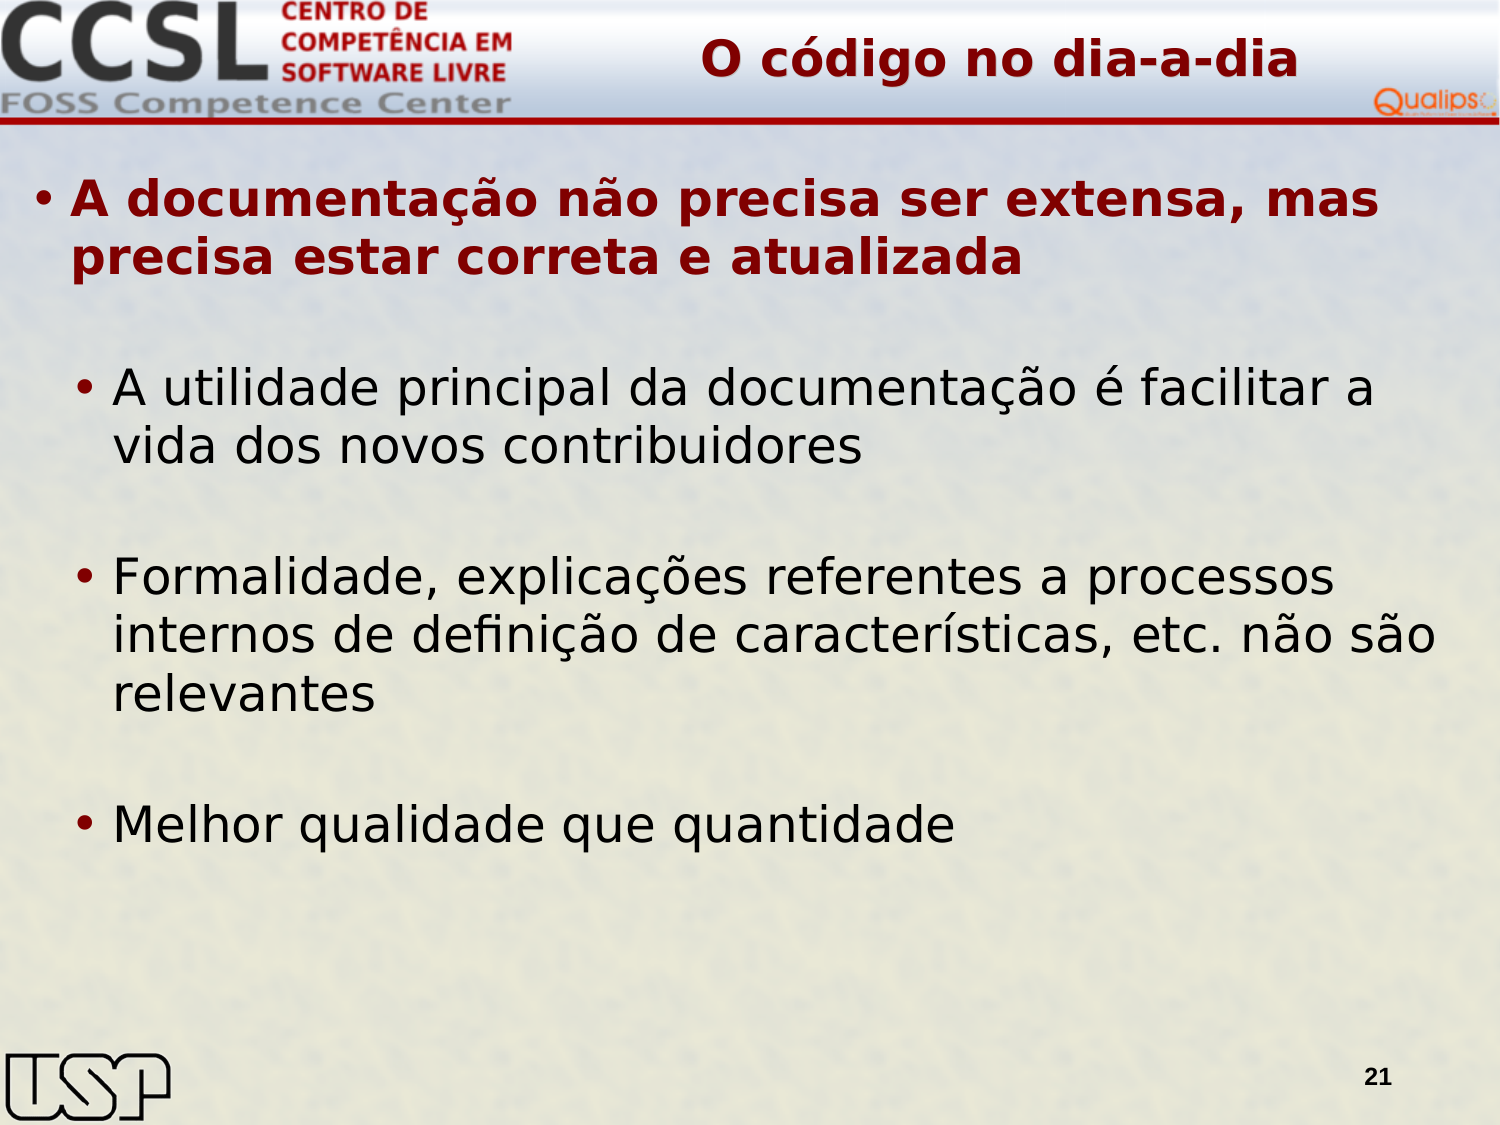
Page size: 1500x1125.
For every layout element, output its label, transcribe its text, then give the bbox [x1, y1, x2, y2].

picture [0, 0, 1500, 1125]
list A documentação não precisa ser extensa, mas precisa estar correta e atualizada A utilidade principal da documentação é facilitar a vida dos novos contribuidores Formalidade, explicações referentes a processos internos de definição de características, etc. não são relevantes Melhor qualidade que quantidade [29, 169, 1468, 854]
title O código no dia-a-dia [501, 0, 1500, 119]
